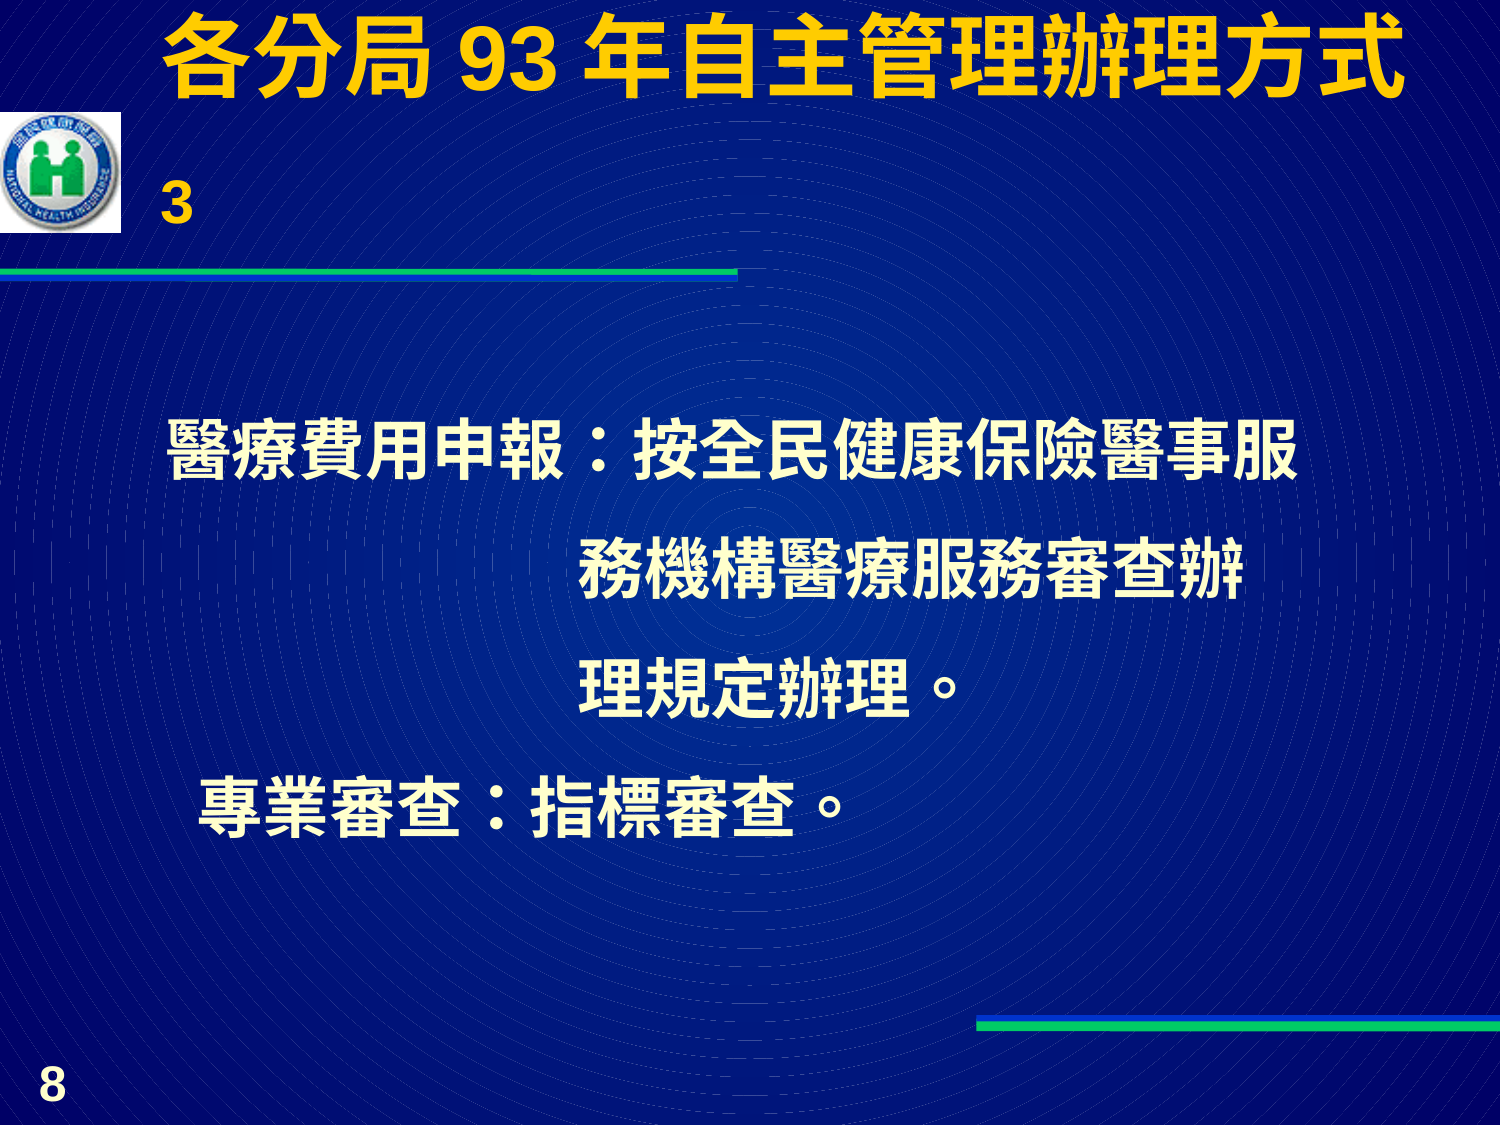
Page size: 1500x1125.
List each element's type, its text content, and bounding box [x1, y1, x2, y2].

text_box [23, 1043, 576, 1125]
title 各分局93年自主管理辦理方式3 [145, 118, 1438, 244]
text_box 醫療費用申報：按全民健康保險醫事服 務機構醫療服務審查辦 理規定辦理。 專業審查：指標審查。 [150, 399, 1338, 856]
